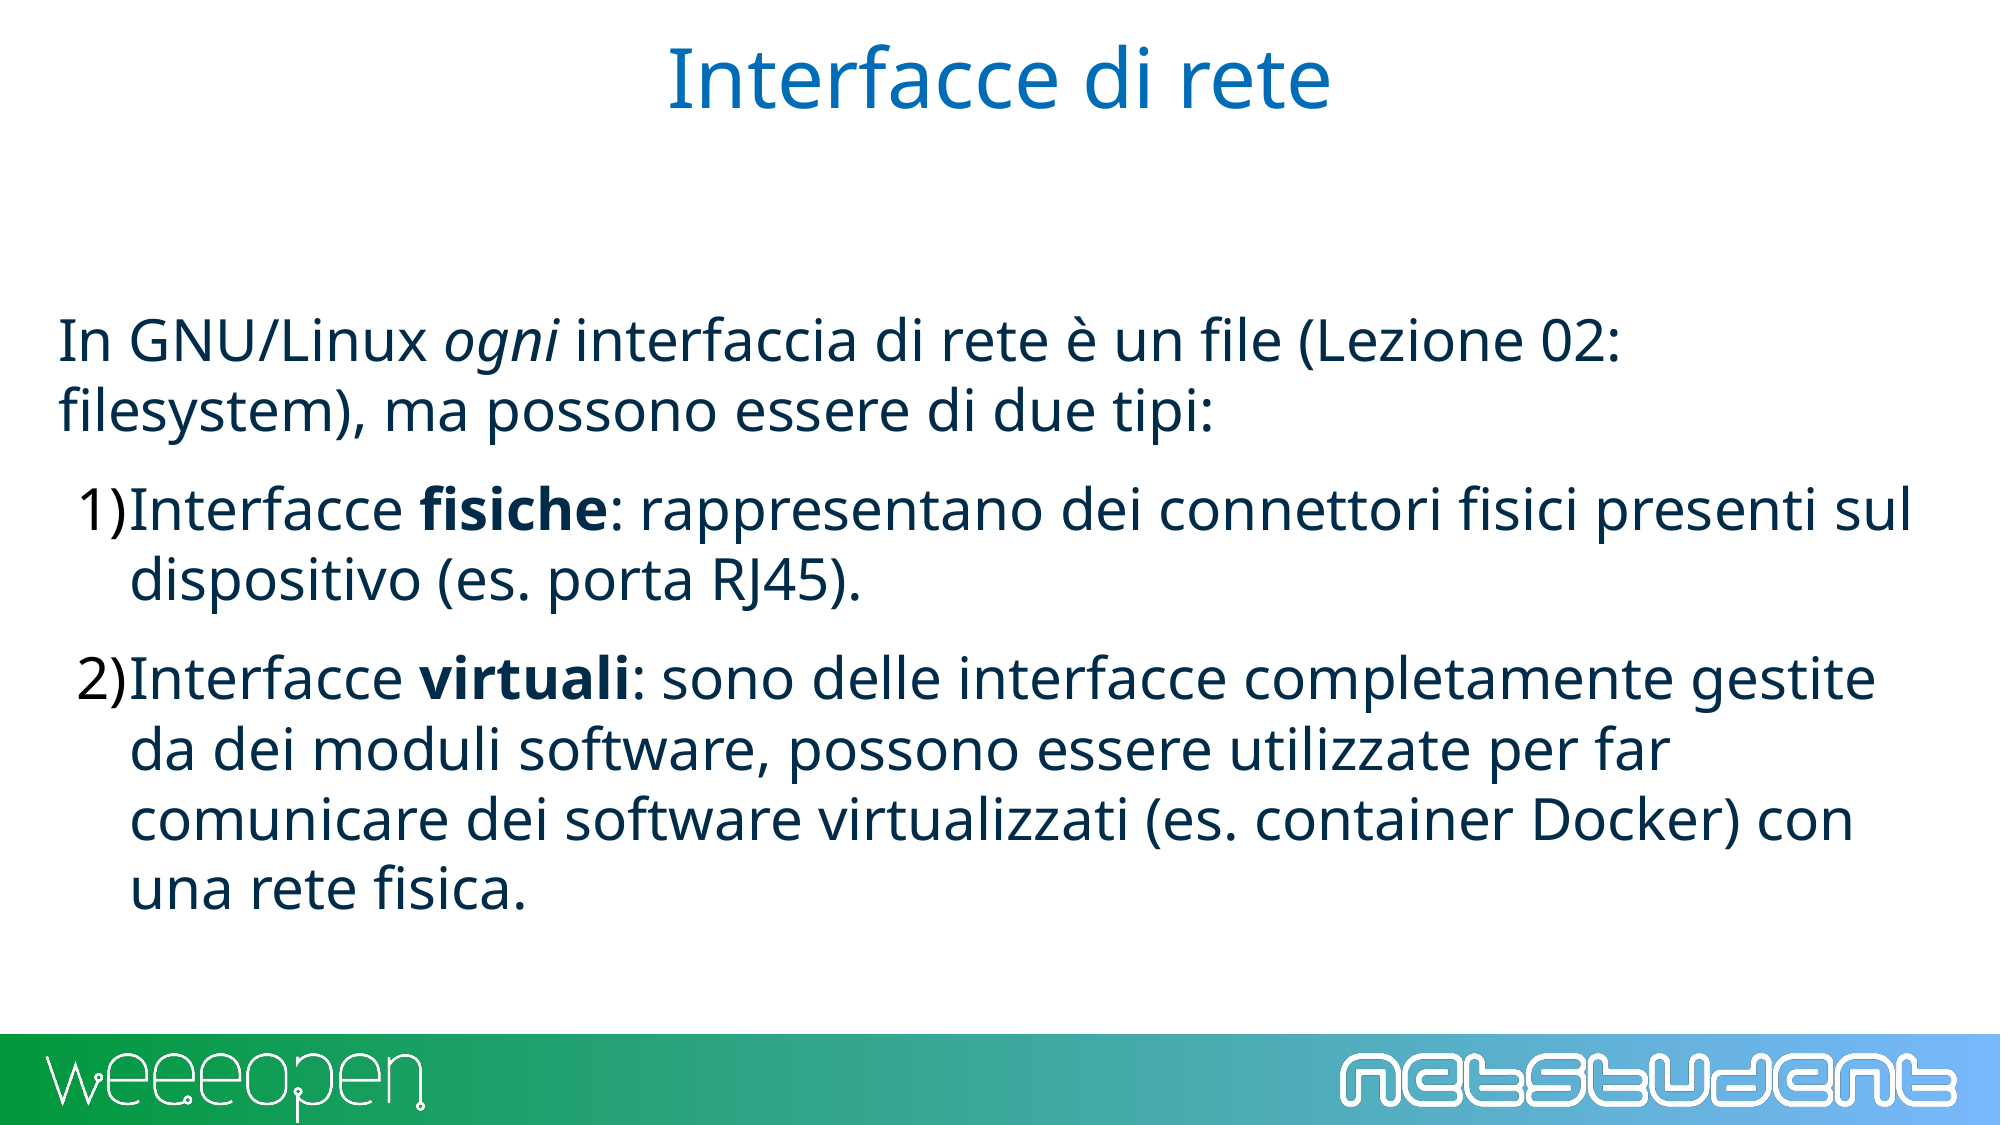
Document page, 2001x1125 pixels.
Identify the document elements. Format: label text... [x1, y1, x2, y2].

list In GNU/Linux ogni interfaccia di rete è un file (Lezione 02: filesystem), ma possono essere di due tipi: Interfacce fisiche: rappresentano dei connettori fisici presenti sul dispositivo (es. porta RJ45). Interfacce virtuali: sono delle interfacce completamente gestite da dei moduli software, possono essere utilizzate per far comunicare dei software virtualizzati (es. container Docker) con una rete fisica. [43, 295, 1949, 975]
picture [1340, 1053, 1957, 1107]
title Interfacce di rete [43, 29, 1959, 247]
picture [45, 1053, 425, 1123]
